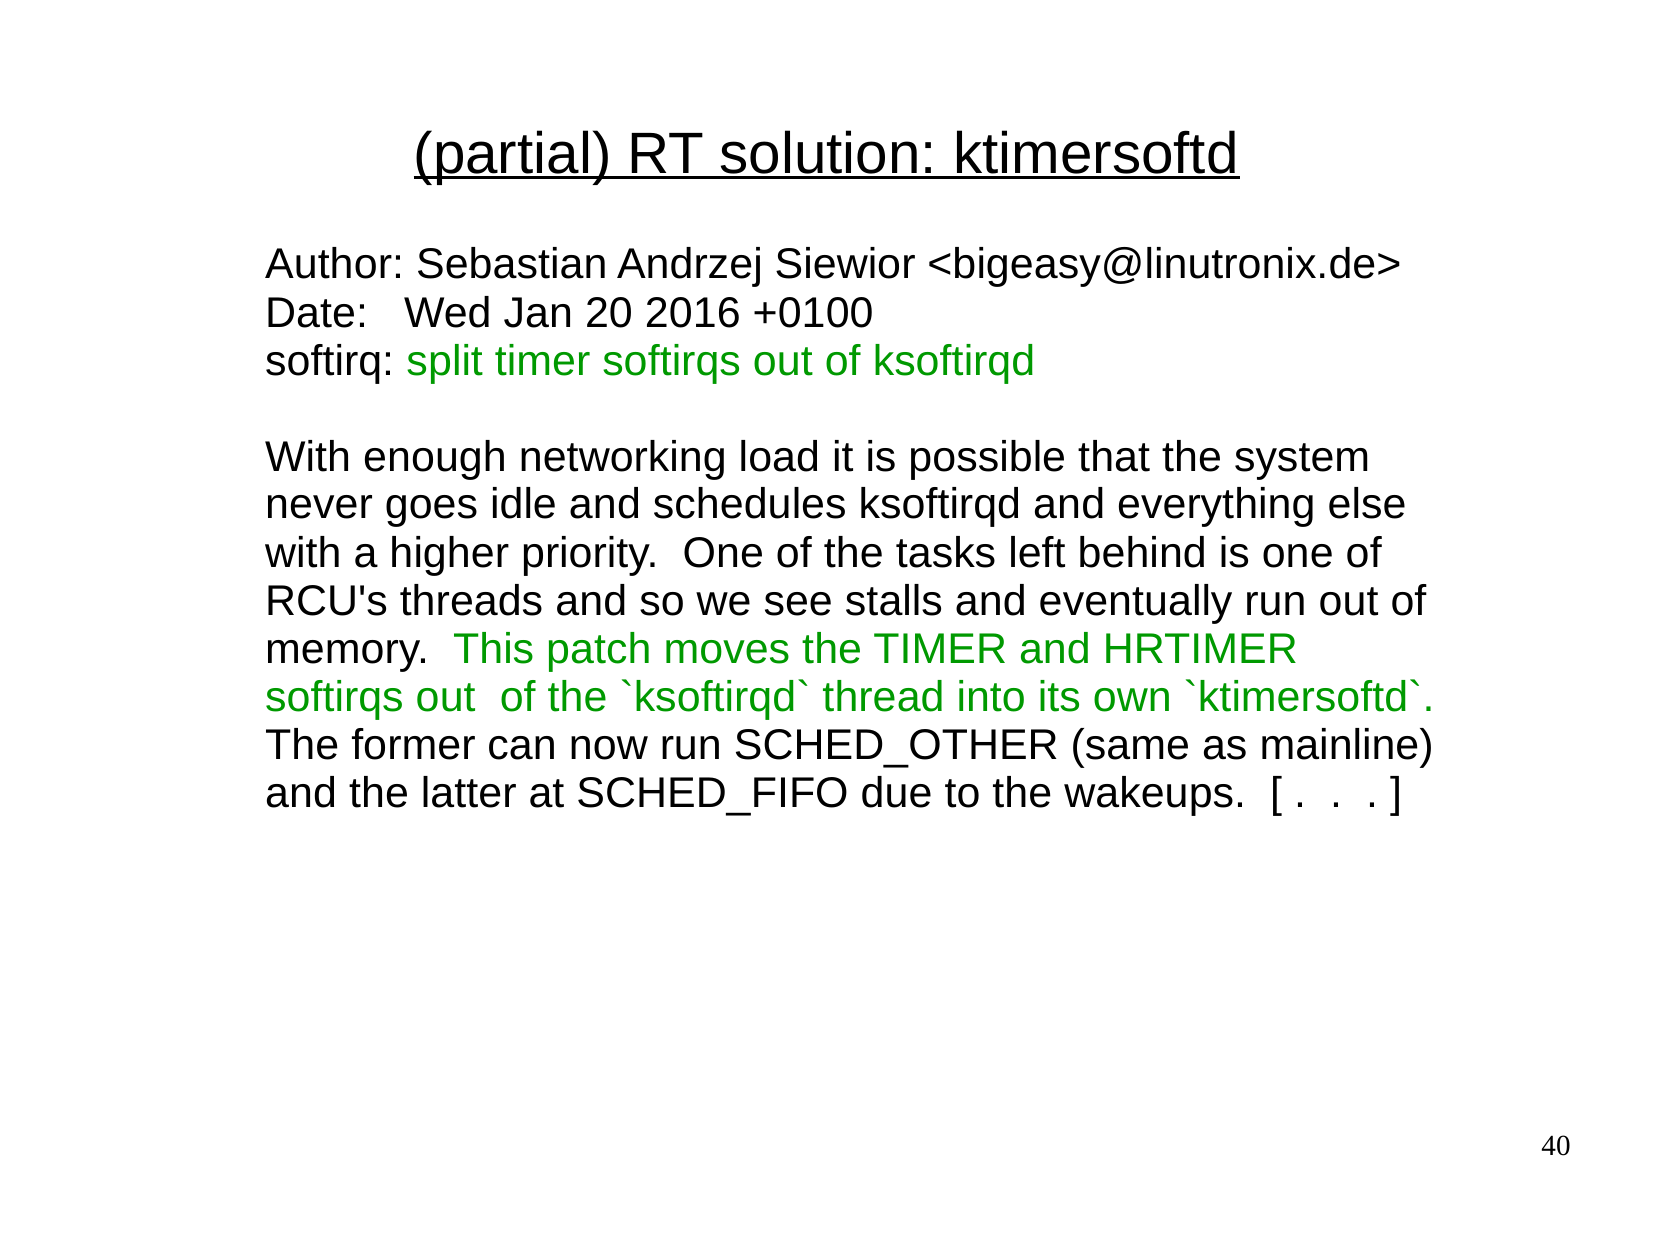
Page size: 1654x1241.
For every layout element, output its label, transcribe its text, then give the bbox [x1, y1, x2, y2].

list Author: Sebastian Andrzej Siewior <bigeasy@linutronix.de> Date: Wed Jan 20 2016 +0100 softirq: split timer softirqs out of ksoftirqd With enough networking load it is possible that the system never goes idle and schedules ksoftirqd and everything else with a higher priority. One of the tasks left behind is one of RCU's threads and so we see stalls and eventually run out of memory. This patch moves the TIMER and HRTIMER softirqs out of the `ksoftirqd` thread into its own `ktimersoftd`. The former can now run SCHED_OTHER (same as mainline) and the latter at SCHED_FIFO due to the wakeups. [ . . . ] [204, 240, 1450, 856]
title (partial) RT solution: ktimersoftd [82, 49, 1571, 257]
